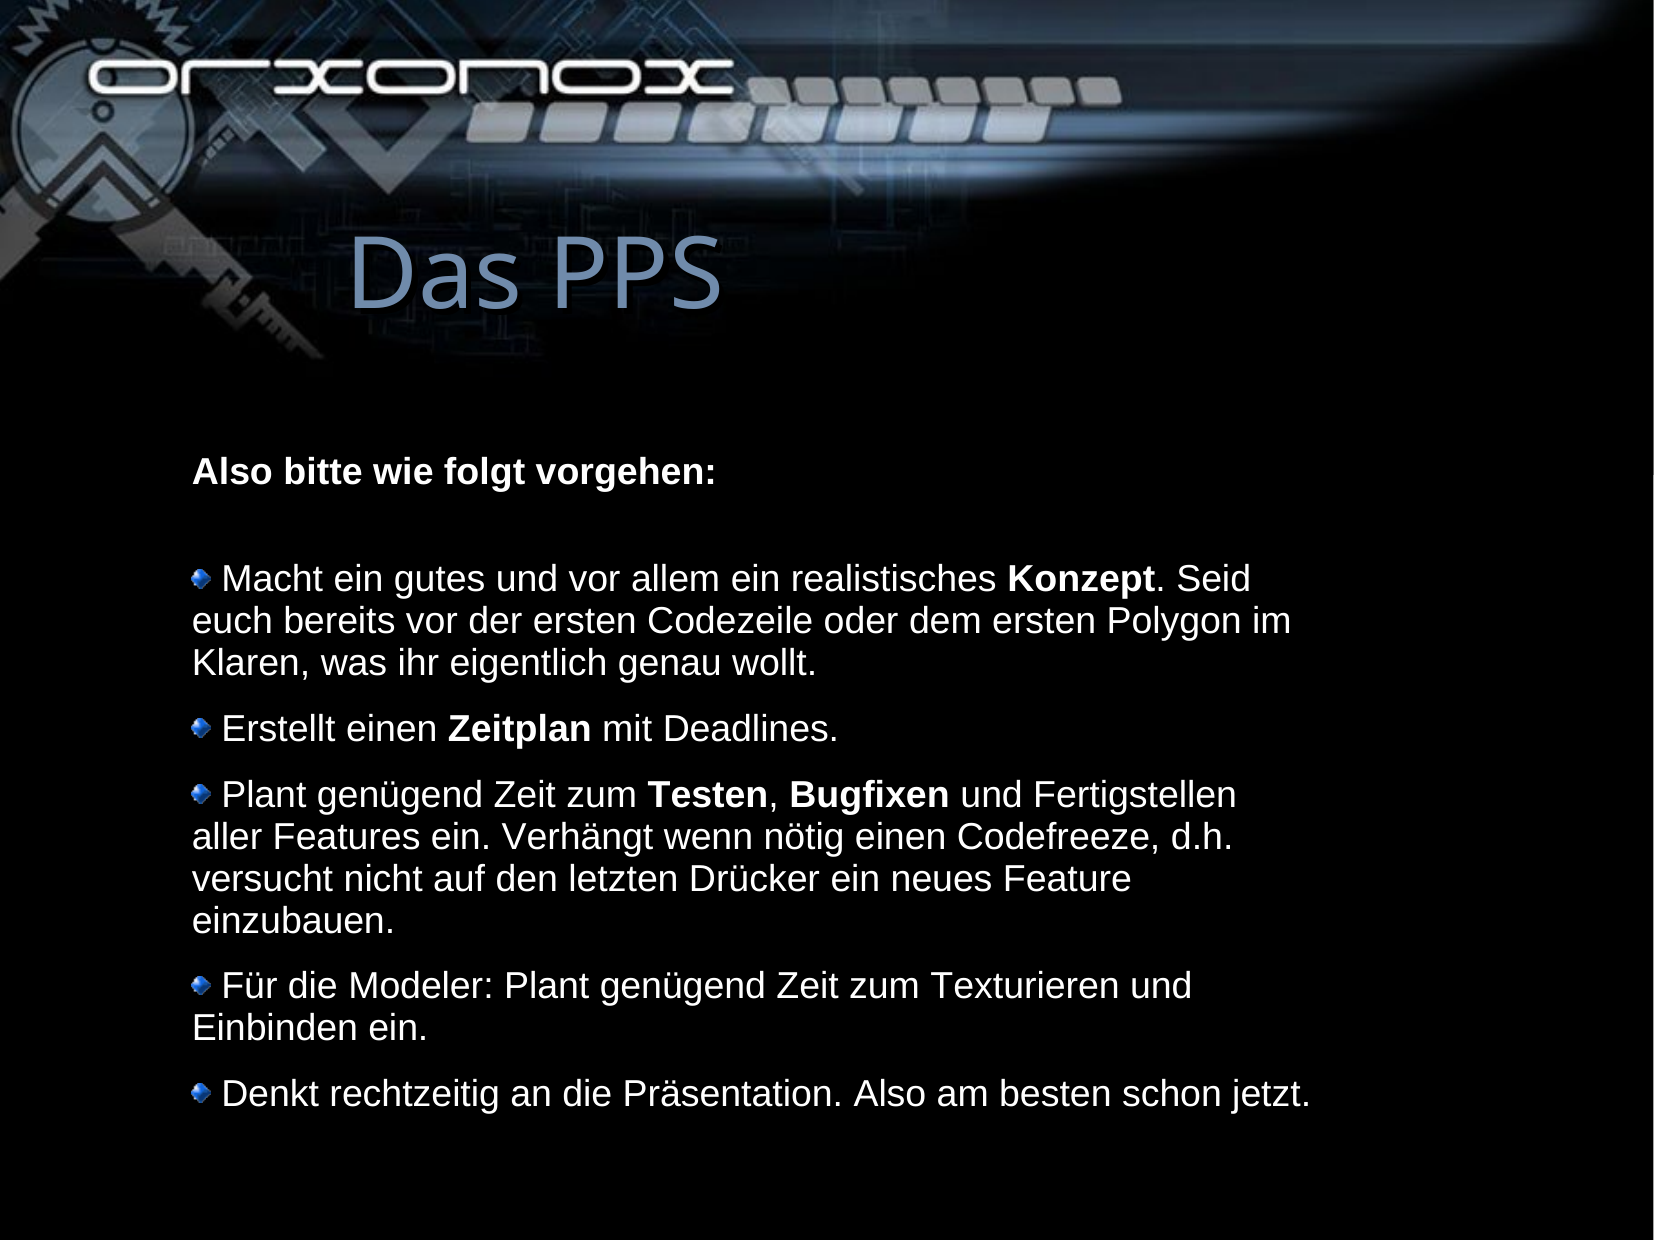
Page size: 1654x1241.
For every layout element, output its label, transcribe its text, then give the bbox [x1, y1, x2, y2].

text_box Also bitte wie folgt vorgehen: Macht ein gutes und vor allem ein realistisches Konzept. Seid euch bereits vor der ersten Codezeile oder dem ersten Polygon im Klaren, was ihr eigentlich genau wollt. Erstellt einen Zeitplan mit Deadlines. Plant genügend Zeit zum Testen, Bugfixen und Fertigstellen aller Features ein. Verhängt wenn nötig einen Codefreeze, d.h. versucht nicht auf den letzten Drücker ein neues Feature einzubauen. Für die Modeler: Plant genügend Zeit zum Texturieren und Einbinden ein. Denkt rechtzeitig an die Präsentation. Also am besten schon jetzt. [177, 442, 1329, 1122]
picture [0, 0, 1654, 475]
text_box Das PPS [330, 194, 1306, 326]
